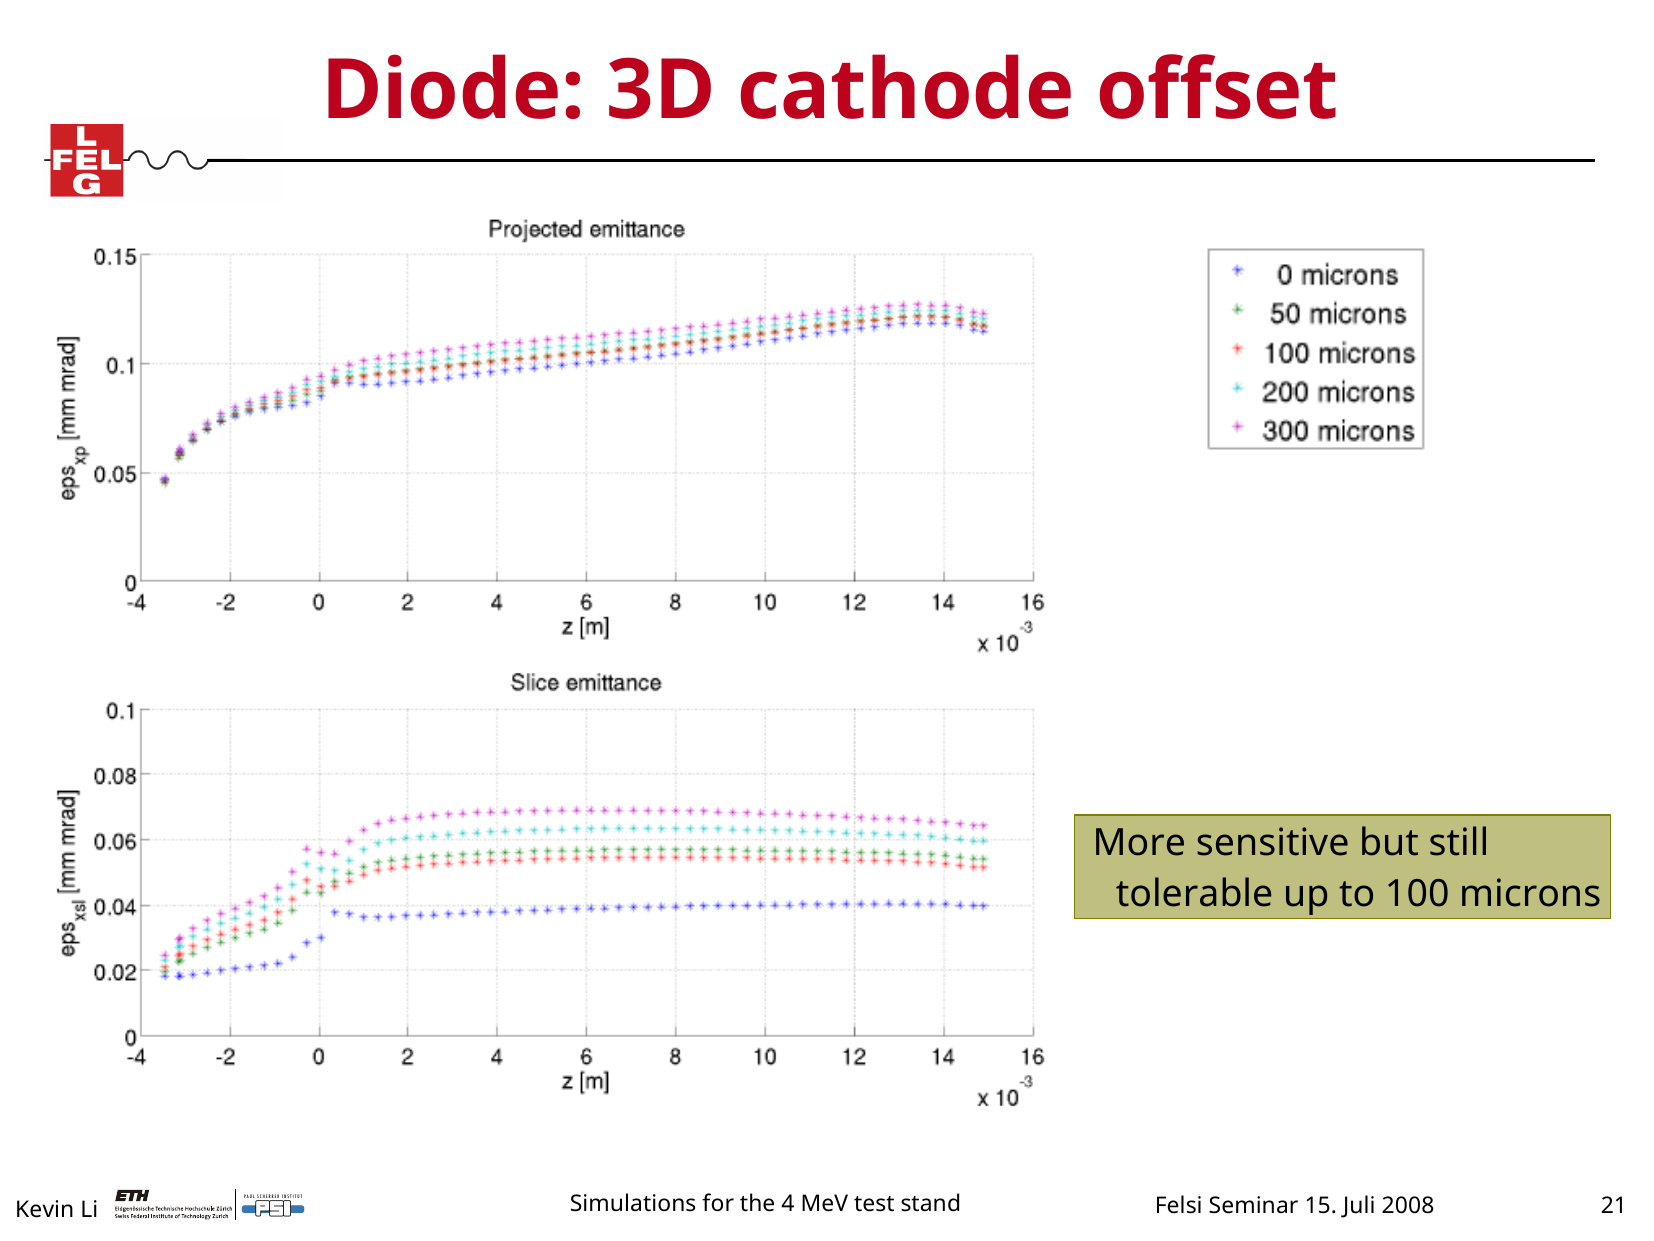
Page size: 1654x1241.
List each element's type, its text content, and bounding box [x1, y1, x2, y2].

picture [42, 118, 283, 202]
picture [238, 1189, 308, 1220]
text_box More sensitive but still tolerable up to 100 microns [1074, 814, 1611, 904]
picture [1204, 239, 1433, 458]
title Diode: 3D cathode offset [124, 17, 1537, 156]
picture [38, 212, 1072, 1119]
